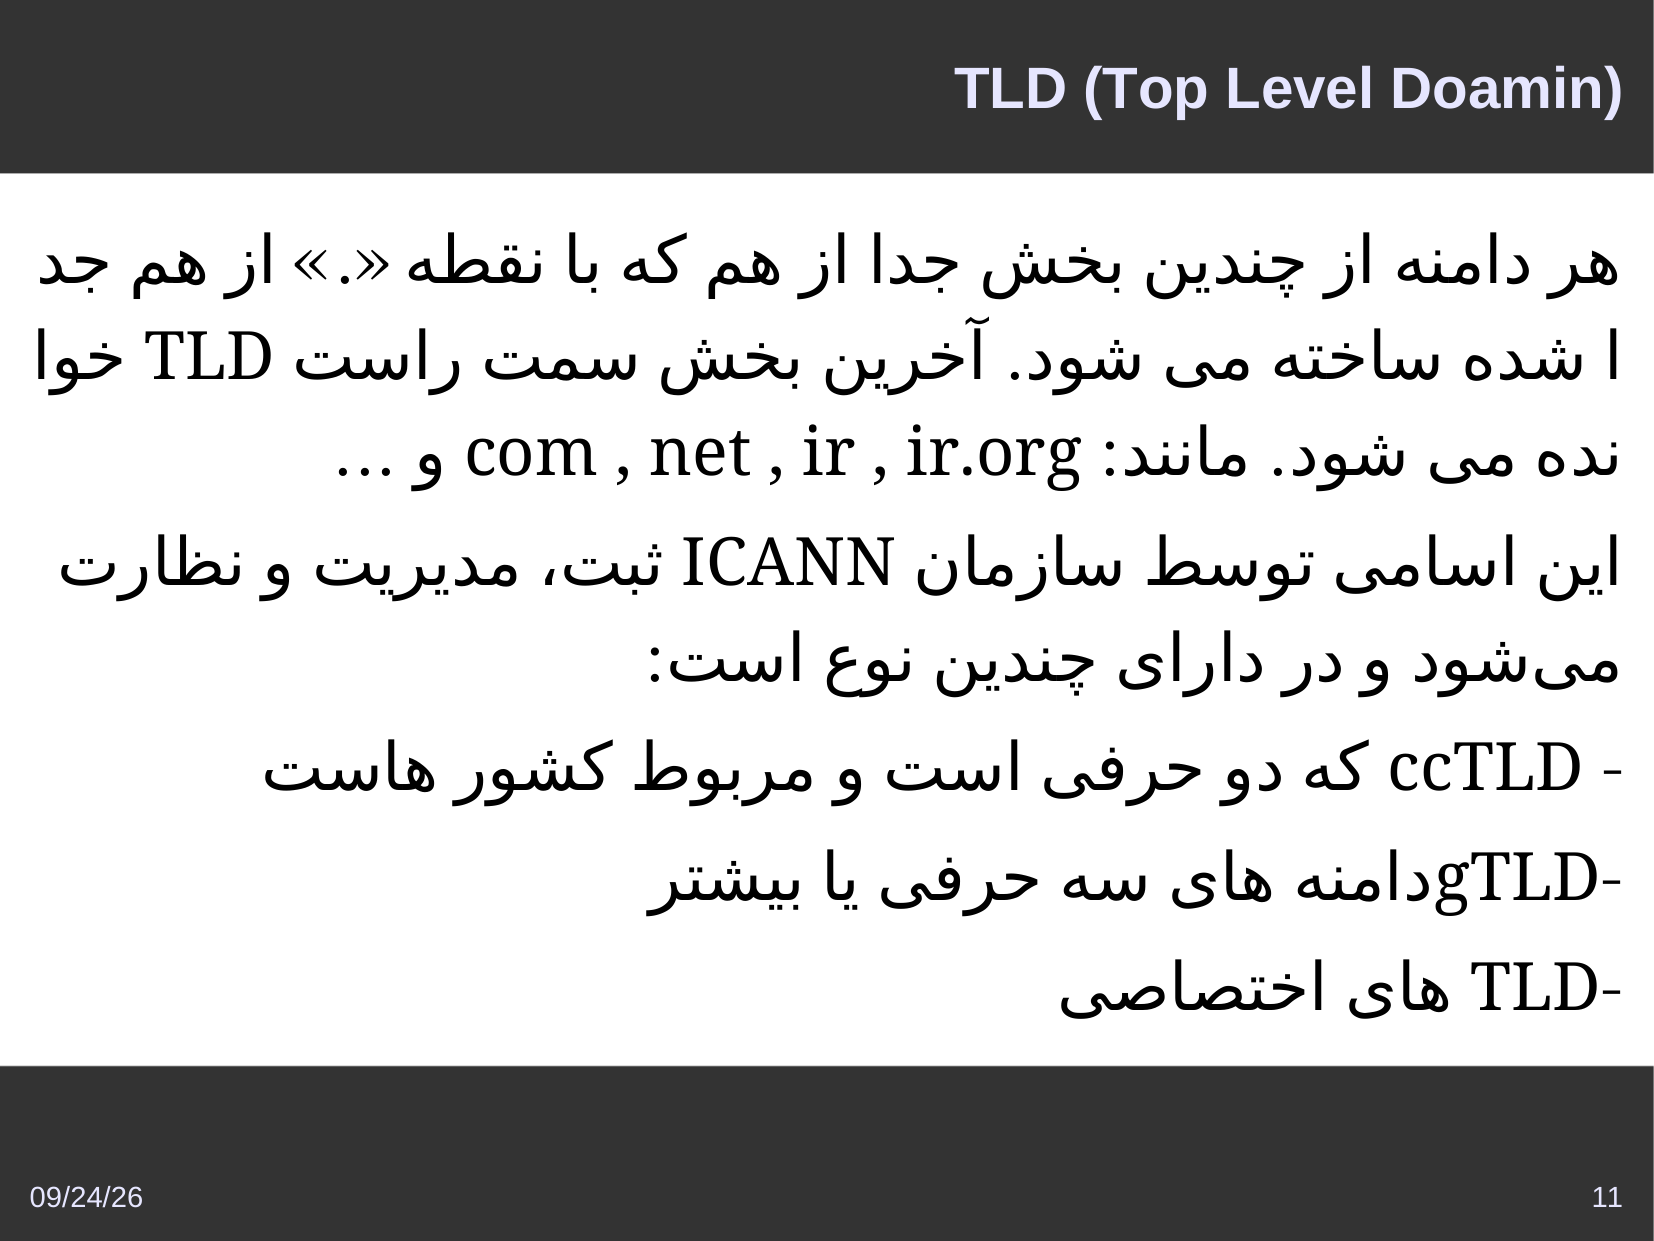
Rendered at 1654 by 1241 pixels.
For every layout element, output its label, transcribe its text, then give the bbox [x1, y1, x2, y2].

picture [0, 0, 1654, 1241]
title TLD (Top Level Doamin) [29, 29, 1625, 148]
list هر دامنه از چندین بخش جدا از هم که با نقطه «.» از هم جدا شده ساخته می شود. آخرین بخش سمت راست TLD خوانده می شود. مانند: com , net , ir , ir.org و ... این اسامی توسط سازمان ICANN ثبت، مدیریت و نظارت می‌شود و در دارای چندین نوع است: - ccTLD که دو حرفی است و مربوط کشور هاست -gTLDدامنه های سه حرفی یا بیشتر -TLD های اختصاصی [29, 206, 1625, 1177]
